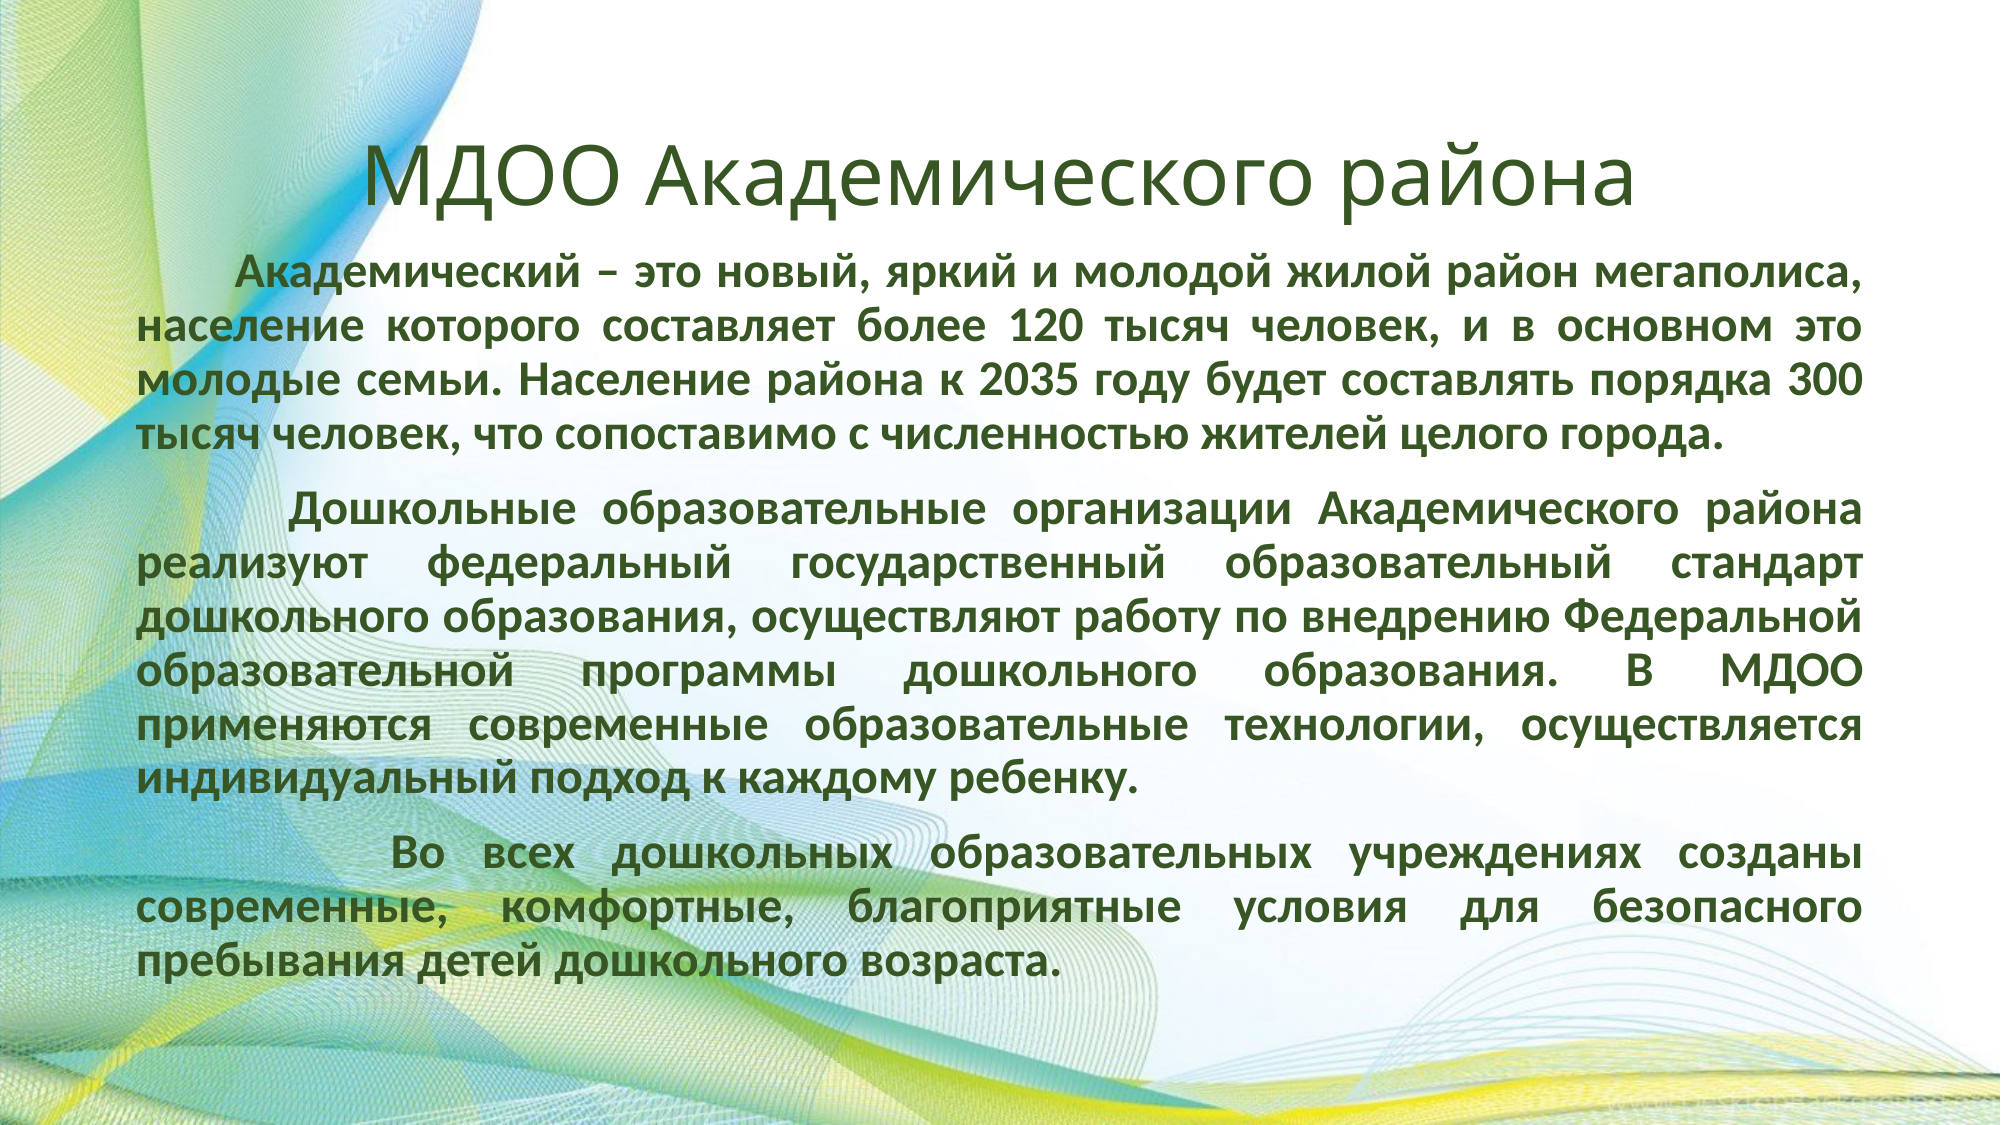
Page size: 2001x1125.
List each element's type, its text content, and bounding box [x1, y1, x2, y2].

subtitle МДОО Академического района Академический – это новый, яркий и молодой жилой район мегаполиса, население которого составляет более 120 тысяч человек, и в основном это молодые семьи. Население района к 2035 году будет составлять порядка 300 тысяч человек, что сопоставимо с численностью жителей целого города. Дошкольные образовательные организации Академического района реализуют федеральный государственный образовательный стандарт дошкольного образования, осуществляют работу по внедрению Федеральной образовательной программы дошкольного образования. В МДОО применяются современные образовательные технологии, осуществляется индивидуальный подход к каждому ребенку. Во всех дошкольных образовательных учреждениях созданы современные, комфортные, благоприятные условия для безопасного пребывания детей дошкольного возраста. [120, 125, 1880, 398]
picture [0, 0, 2000, 1125]
